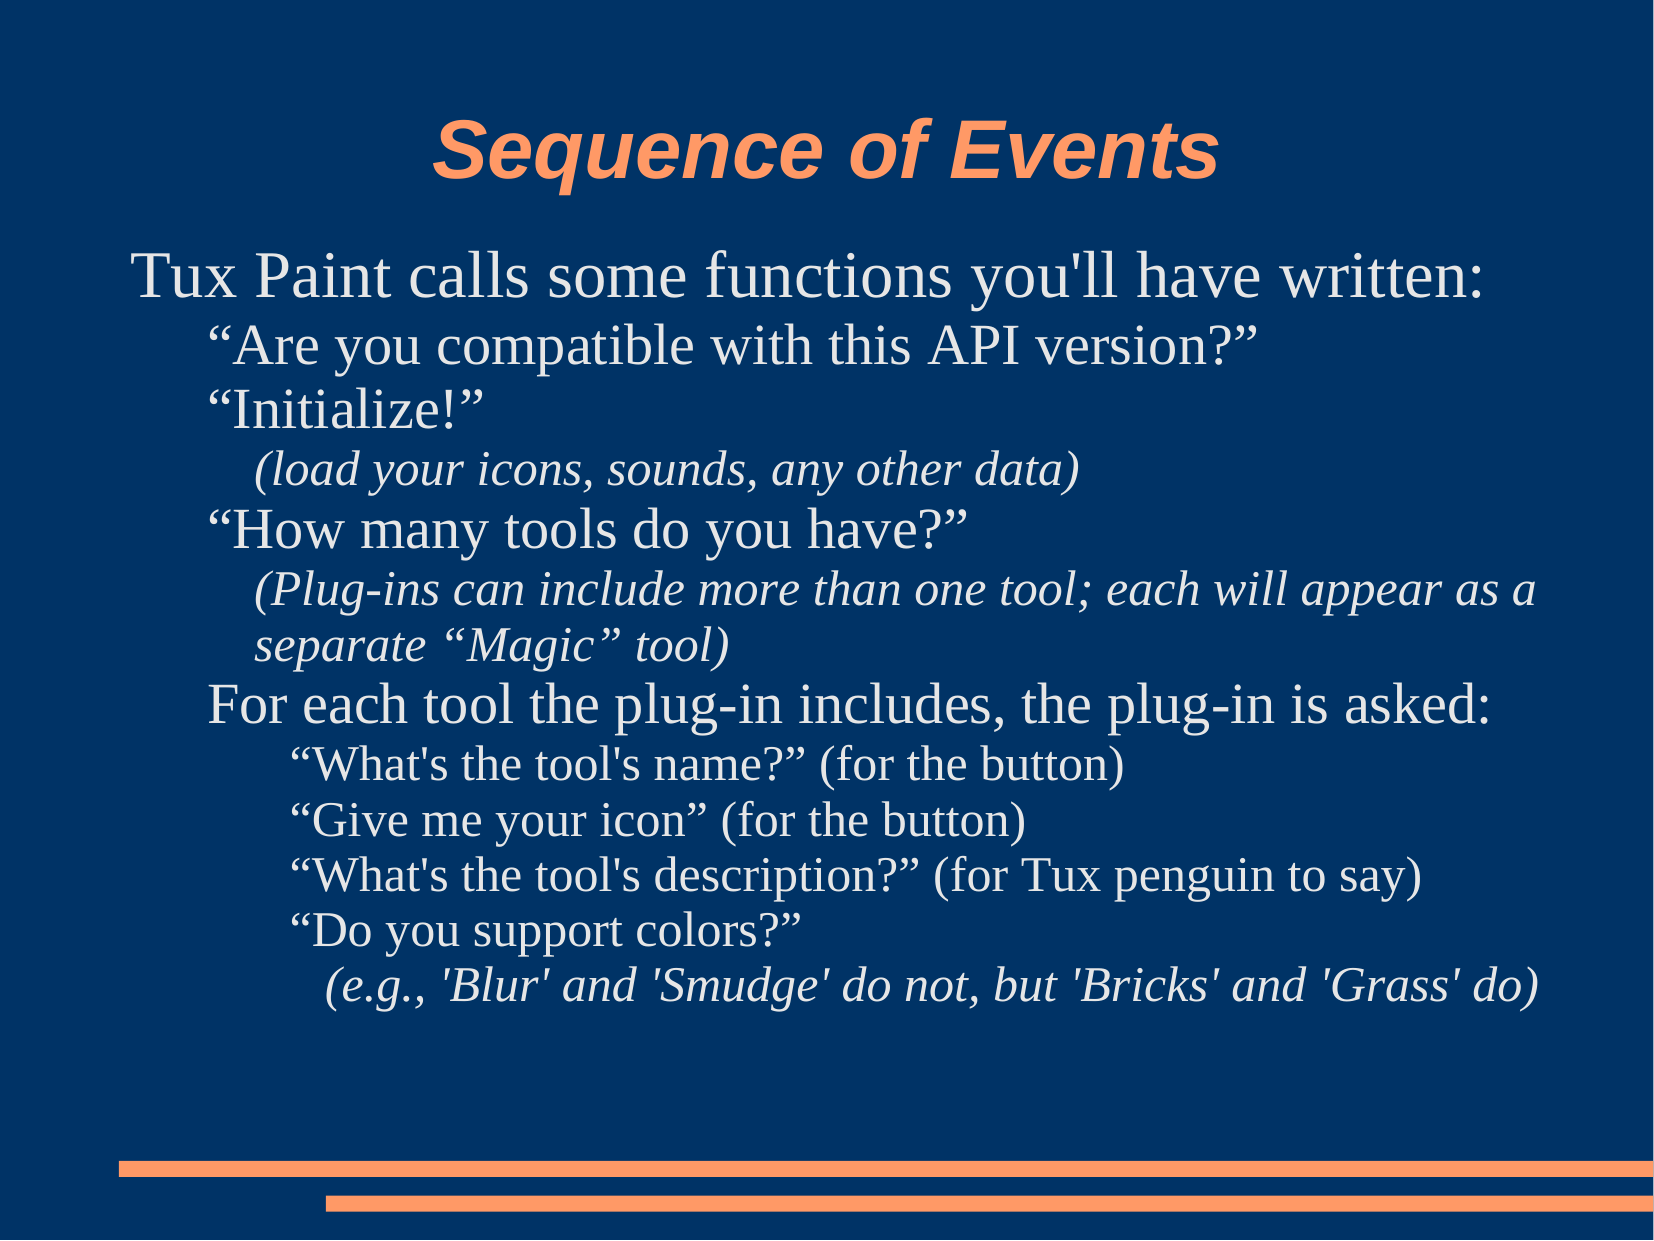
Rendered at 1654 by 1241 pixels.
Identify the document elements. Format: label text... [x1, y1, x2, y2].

list Tux Paint calls some functions you'll have written: “Are you compatible with this API version?” “Initialize!” (load your icons, sounds, any other data) “How many tools do you have?” (Plug-ins can include more than one tool; each will appear as a separate “Magic” tool) For each tool the plug-in includes, the plug-in is asked: “What's the tool's name?” (for the button) “Give me your icon” (for the button) “What's the tool's description?” (for Tux penguin to say) “Do you support colors?” (e.g., 'Blur' and 'Smudge' do not, but 'Bricks' and 'Grass' do) [112, 238, 1552, 1049]
title Sequence of Events [121, 46, 1534, 238]
